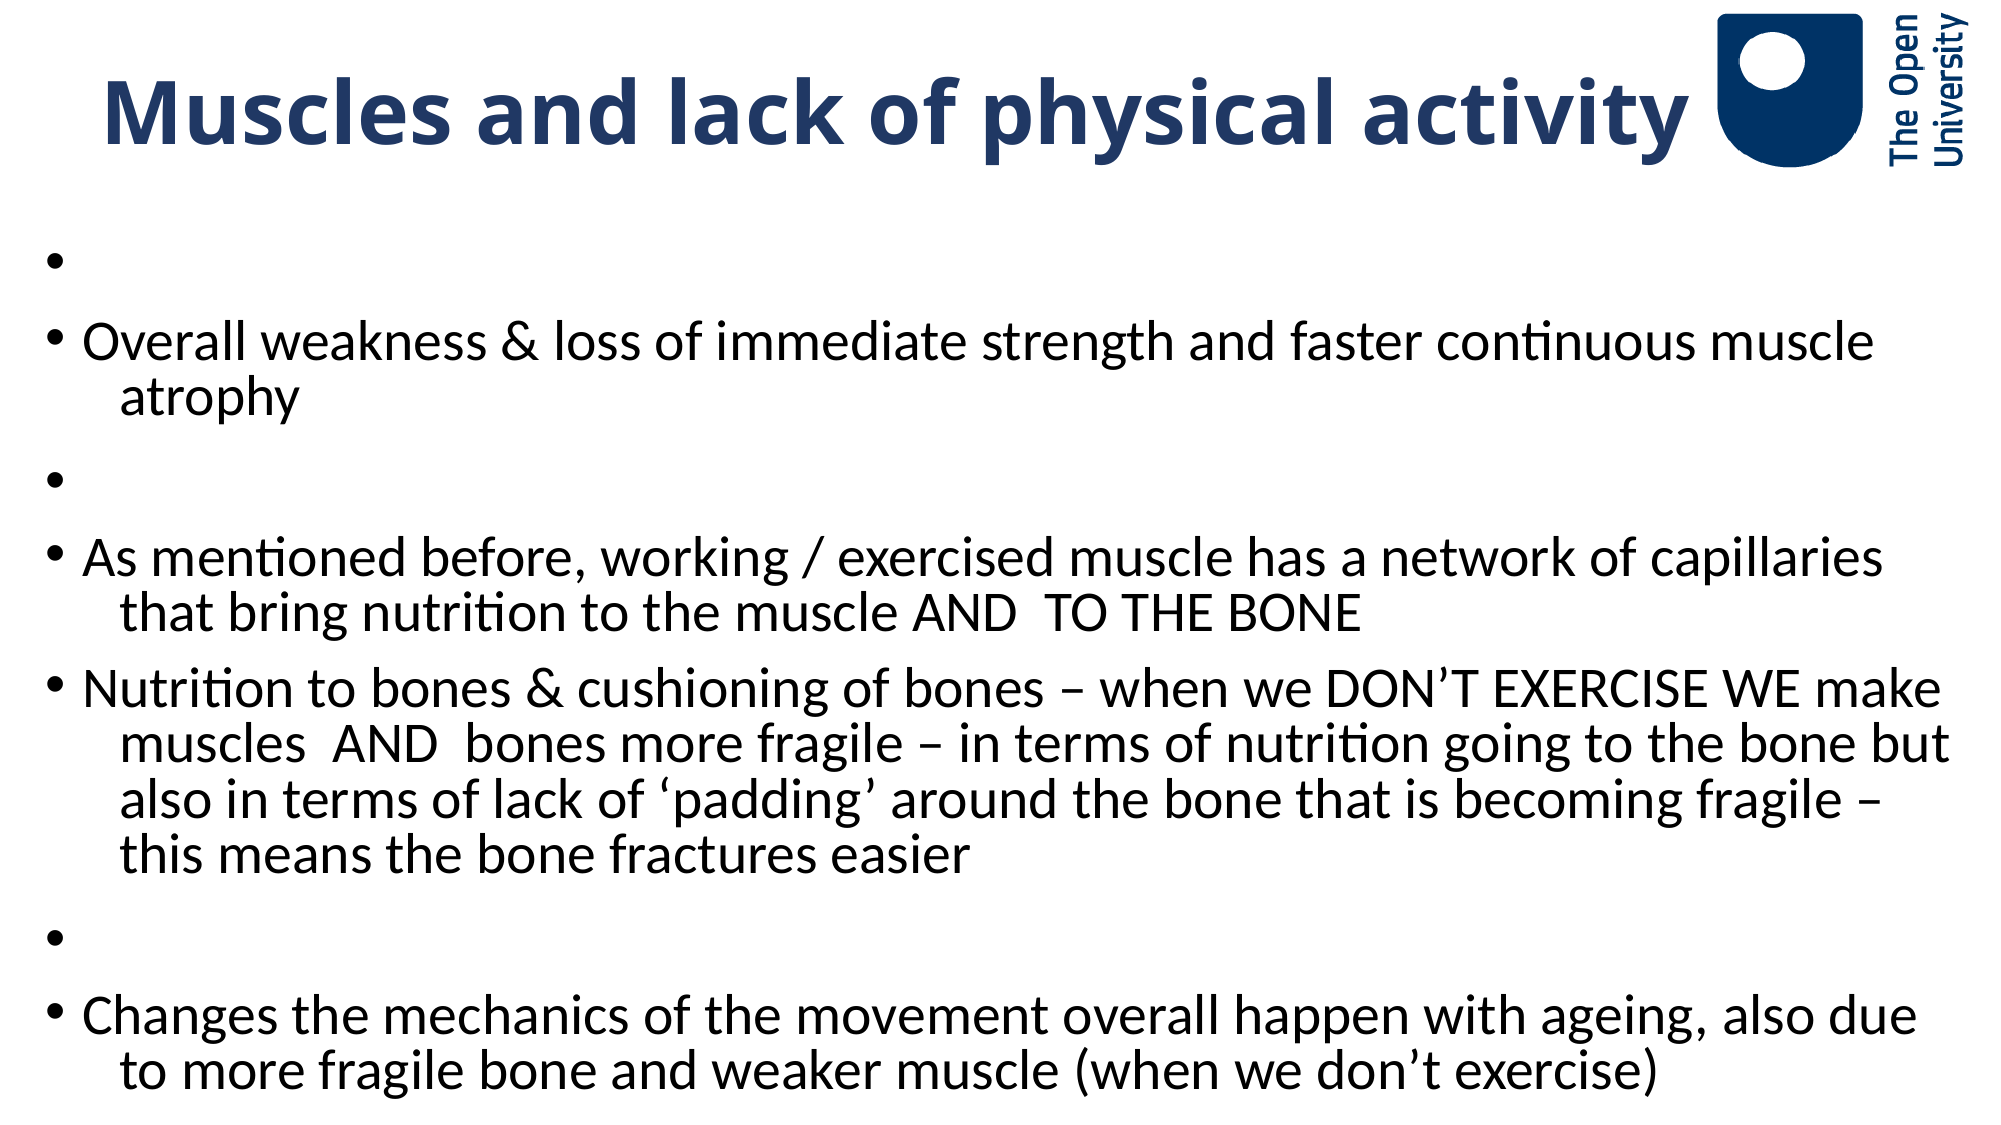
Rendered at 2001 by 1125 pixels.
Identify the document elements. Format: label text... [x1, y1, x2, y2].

title Muscles and lack of physical activity [85, 60, 1811, 218]
picture [1716, 10, 1971, 170]
list Overall weakness & loss of immediate strength and faster continuous muscle atrophy As mentioned before, working / exercised muscle has a network of capillaries that bring nutrition to the muscle AND TO THE BONE Nutrition to bones & cushioning of bones – when we DON’T EXERCISE WE make muscles AND bones more fragile – in terms of nutrition going to the bone but also in terms of lack of ‘padding’ around the bone that is becoming fragile – this means the bone fractures easier Changes the mechanics of the movement overall happen with ageing, also due to more fragile bone and weaker muscle (when we don’t exercise) [30, 218, 1971, 1115]
